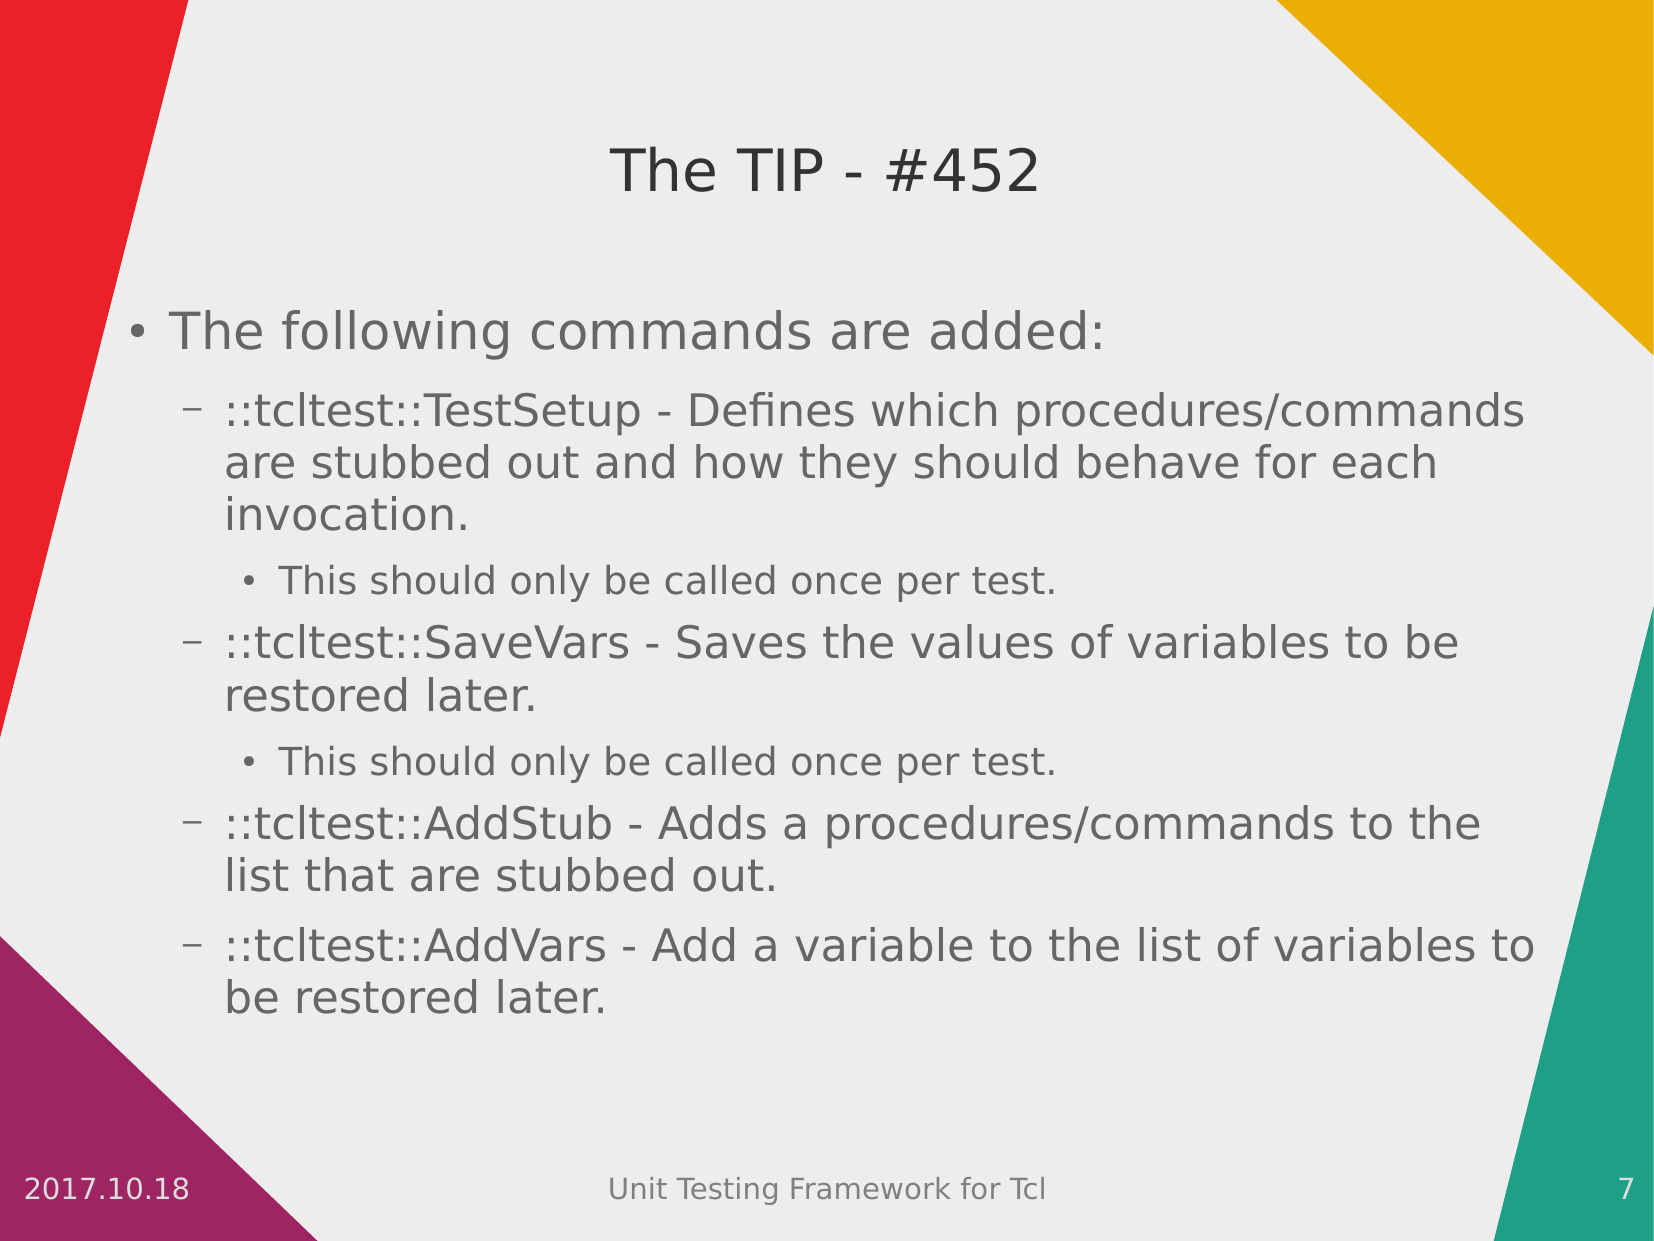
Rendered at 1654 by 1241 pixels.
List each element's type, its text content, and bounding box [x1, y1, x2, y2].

list The following commands are added: ::tcltest::TestSetup - Defines which procedures/commands are stubbed out and how they should behave for each invocation. This should only be called once per test. ::tcltest::SaveVars - Saves the values of variables to be restored later. This should only be called once per test. ::tcltest::AddStub - Adds a procedures/commands to the list that are stubbed out. ::tcltest::AddVars - Add a variable to the list of variables to be restored later. [114, 302, 1539, 1033]
title The TIP - #452 [114, 73, 1539, 271]
